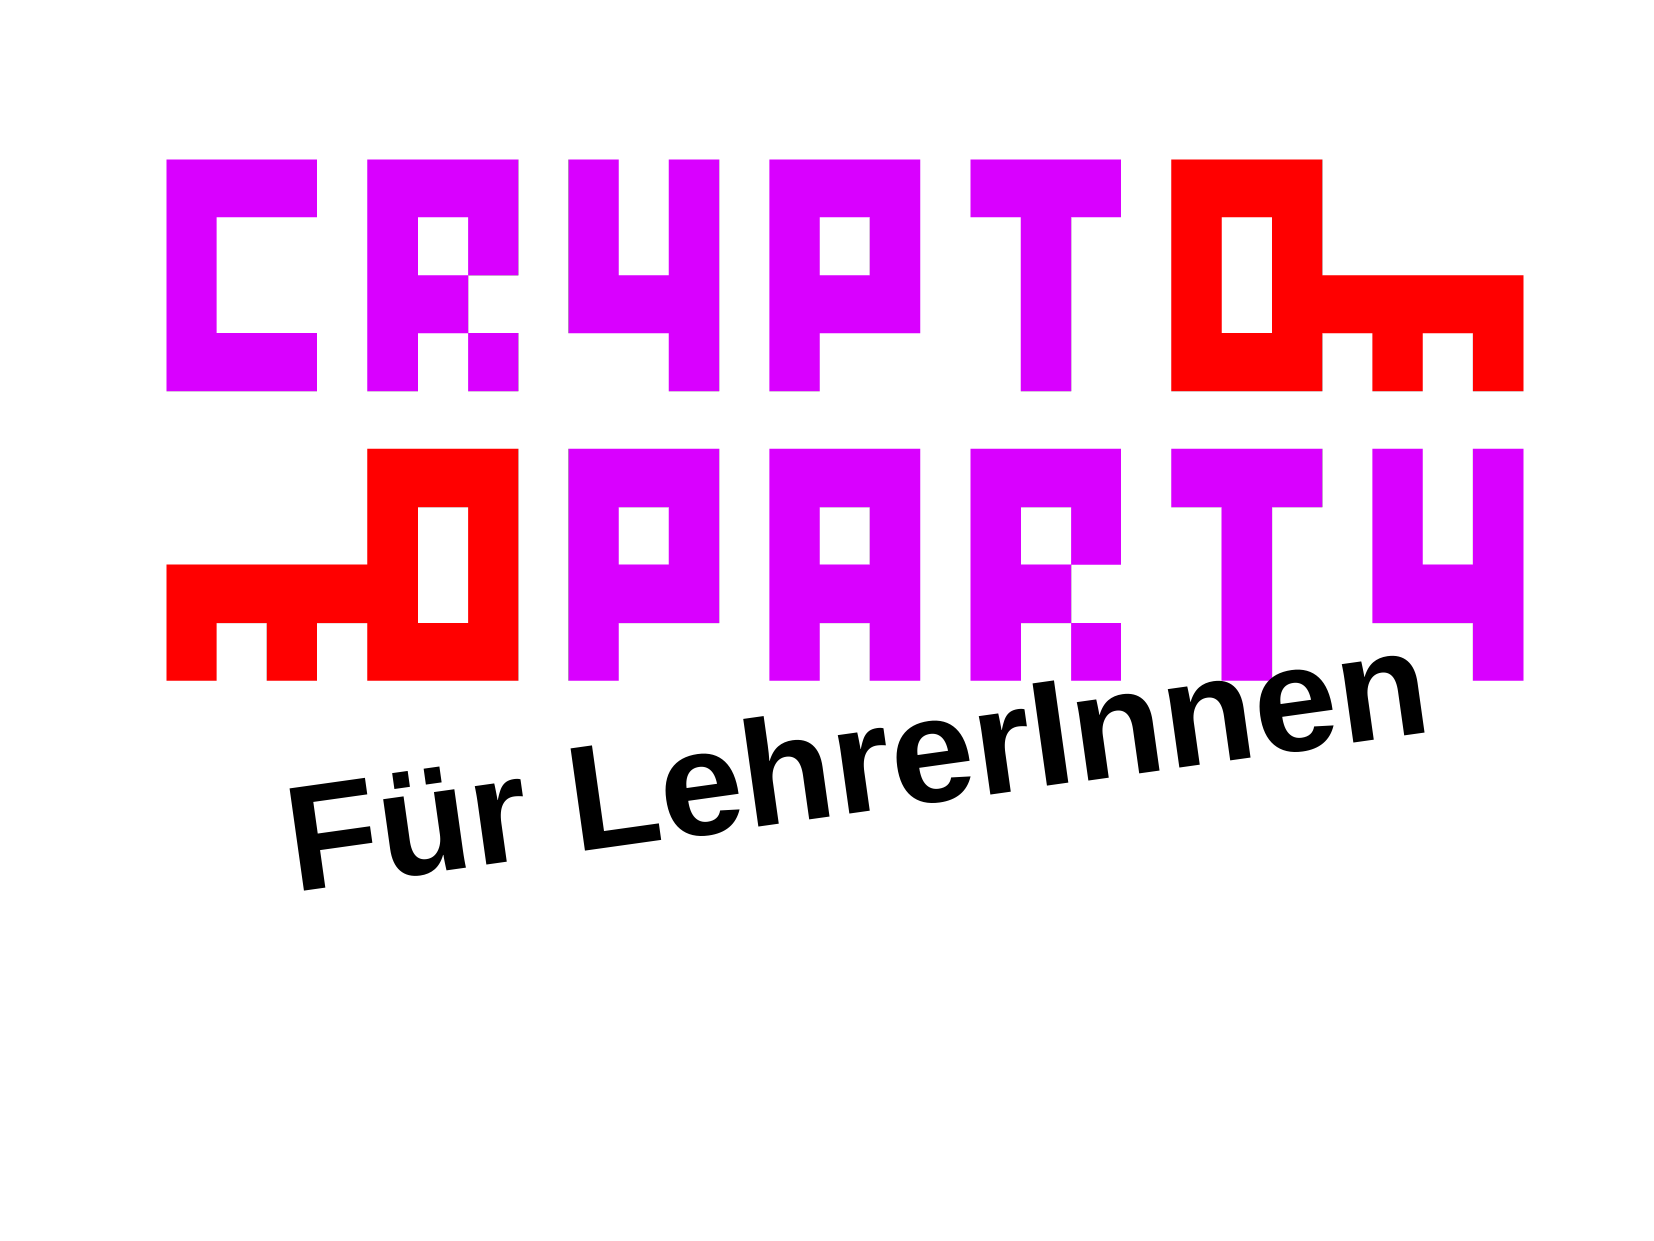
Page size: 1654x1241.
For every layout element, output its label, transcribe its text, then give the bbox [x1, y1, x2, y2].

text_box Für LehrerInnen [259, 576, 1526, 934]
picture [141, 130, 1548, 709]
